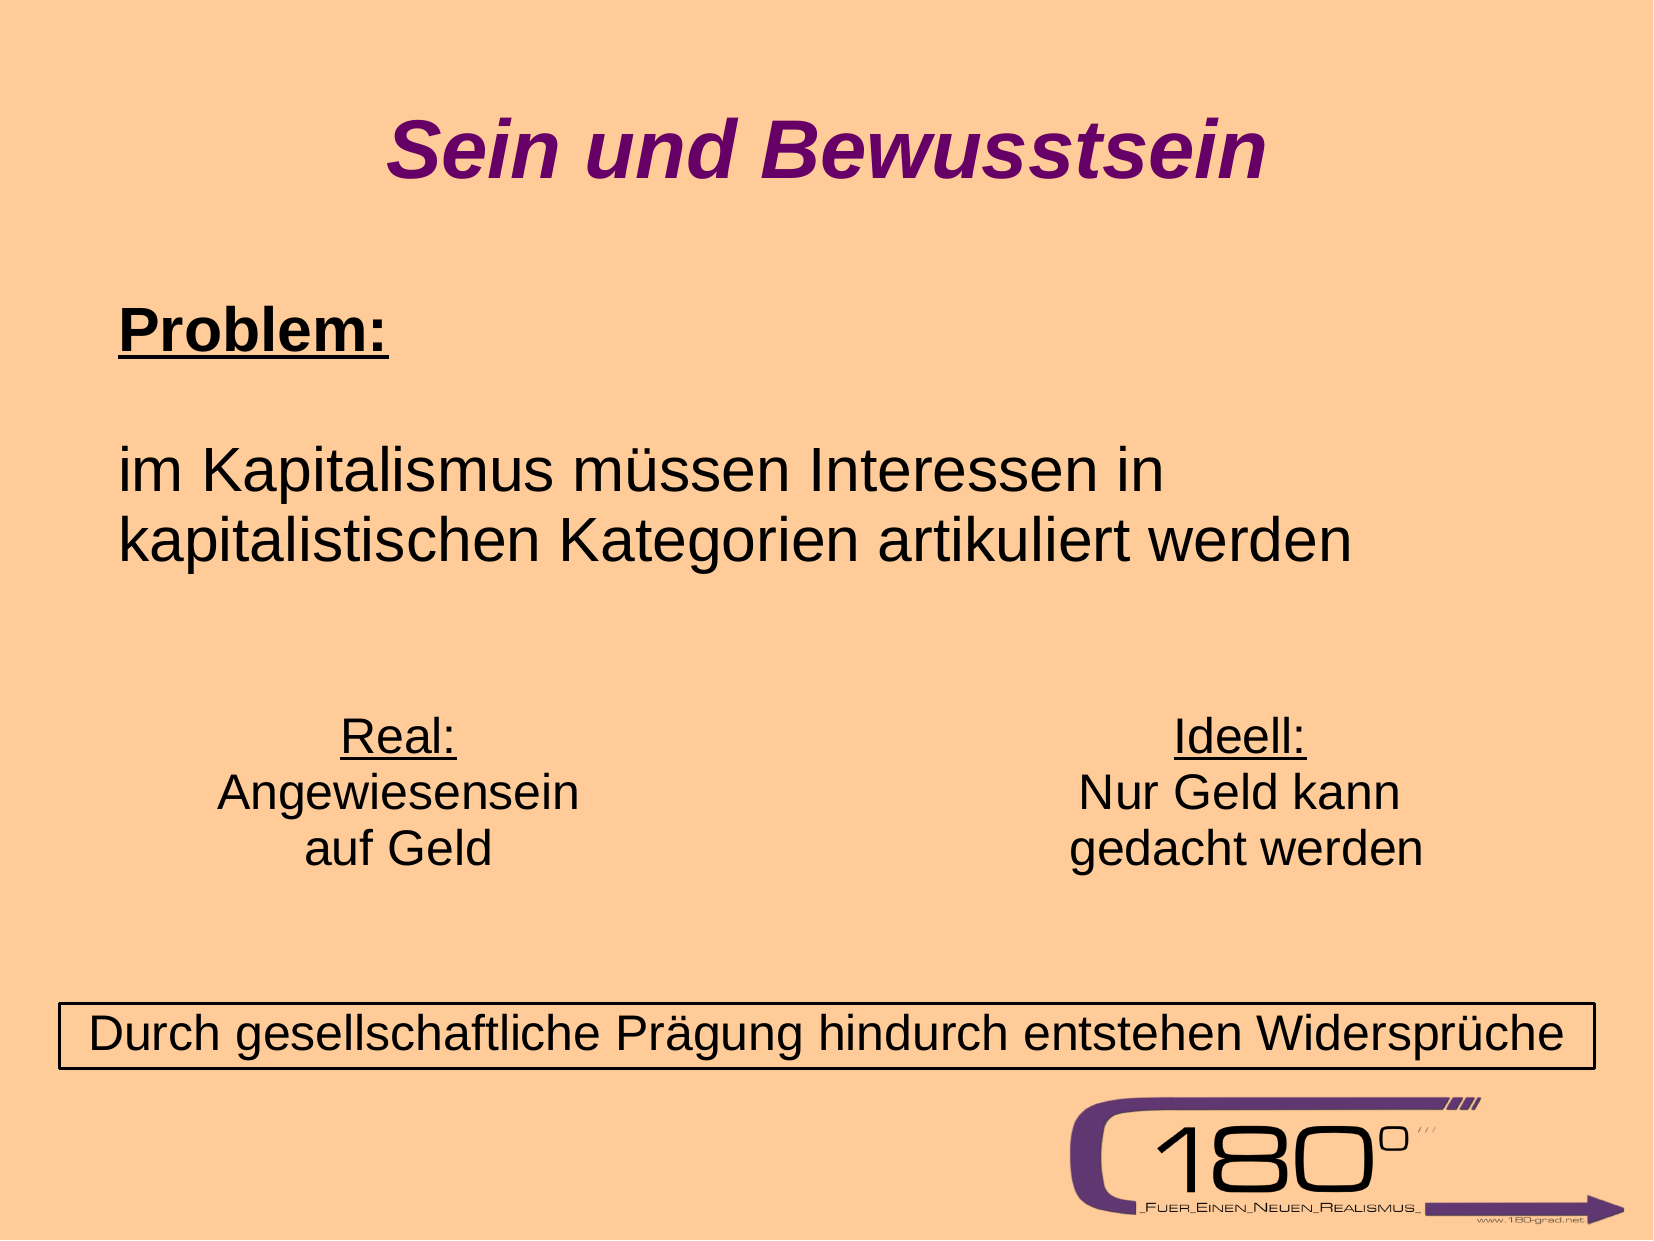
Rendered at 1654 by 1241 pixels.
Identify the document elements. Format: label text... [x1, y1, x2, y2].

text_box Ideell: Nur Geld kann gedacht werden [944, 708, 1536, 895]
text_box Real: Angewiesensein auf Geld [118, 708, 680, 945]
text_box Problem: im Kapitalismus müssen Interessen in kapitalistischen Kategorien artikuliert werden [118, 295, 1357, 673]
picture [1068, 1092, 1625, 1228]
title Sein und Bewusstsein [121, 46, 1534, 254]
text_box Durch gesellschaftliche Prägung hindurch entstehen Widersprüche [59, 1003, 1595, 1069]
